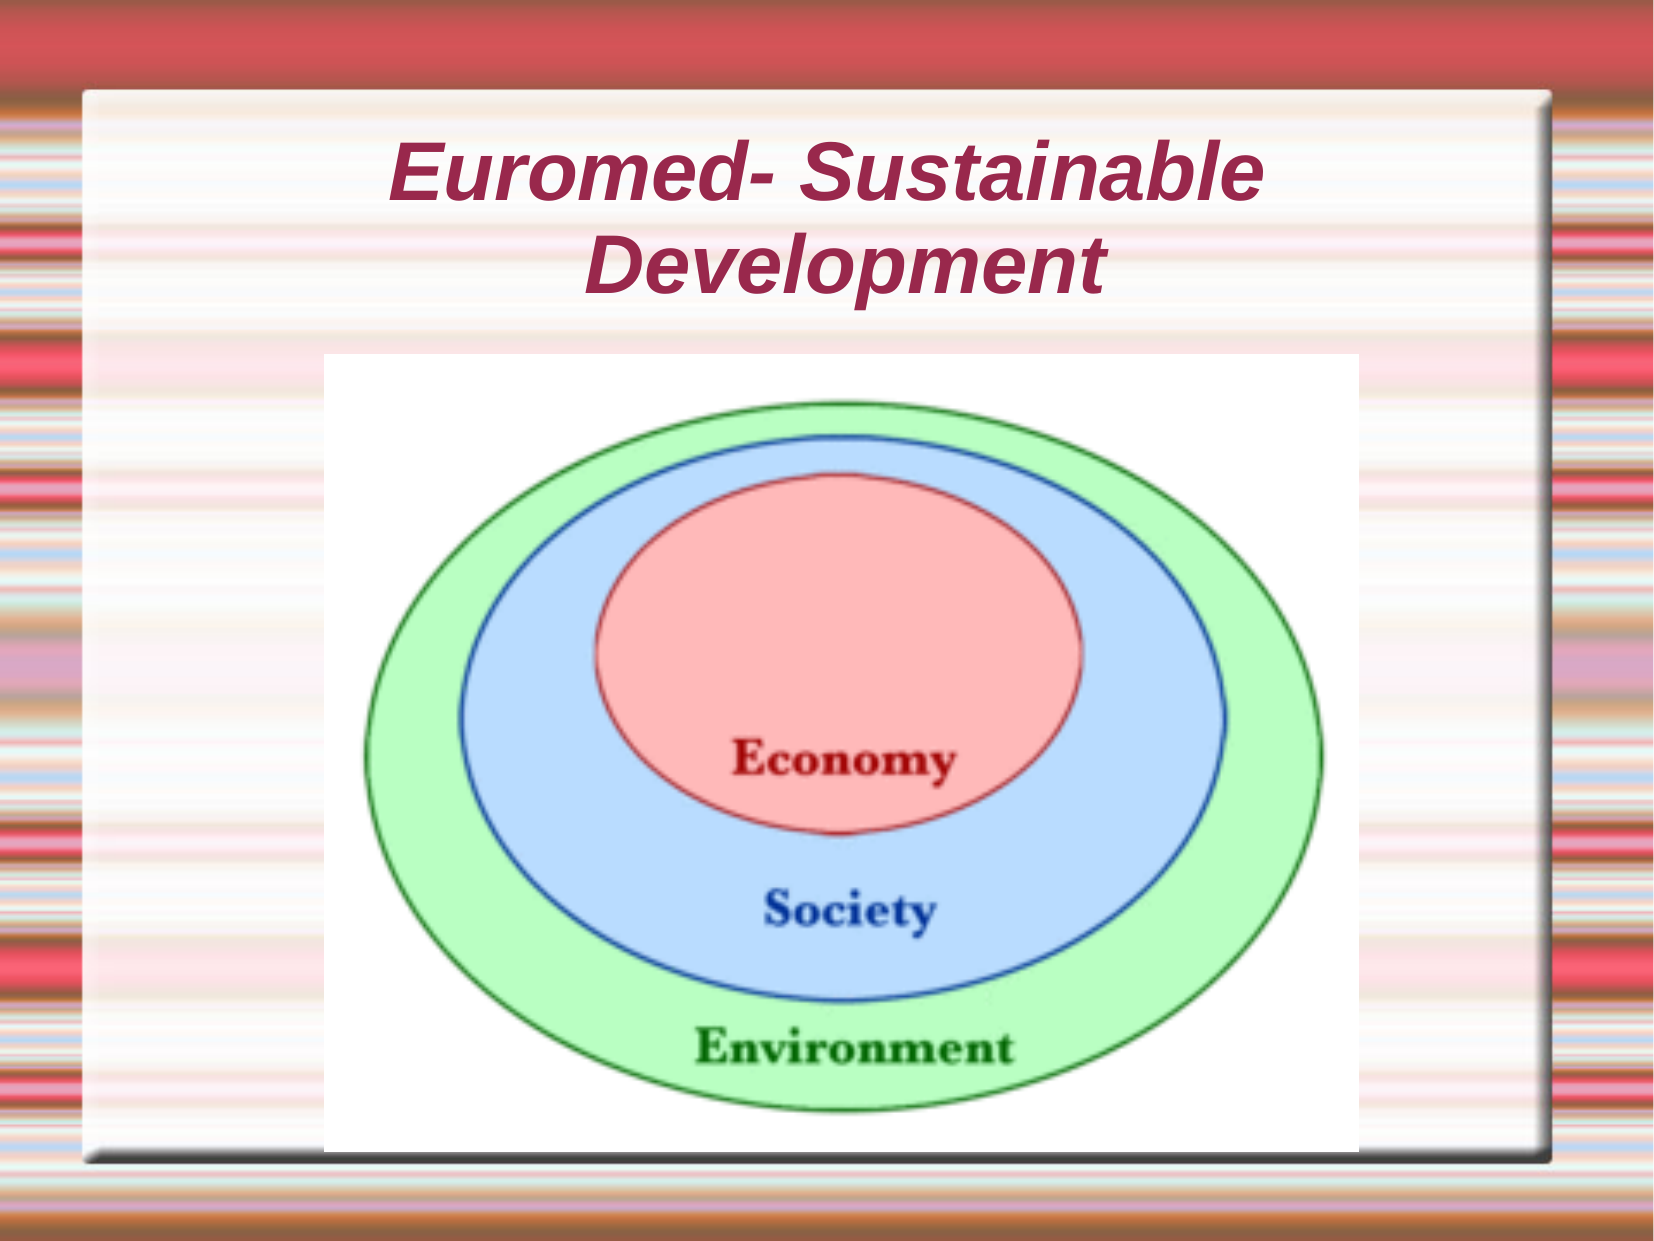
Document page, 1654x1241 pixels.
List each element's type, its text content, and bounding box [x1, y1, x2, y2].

title Euromed- Sustainable Development [121, 114, 1534, 322]
picture [0, 0, 1654, 1241]
